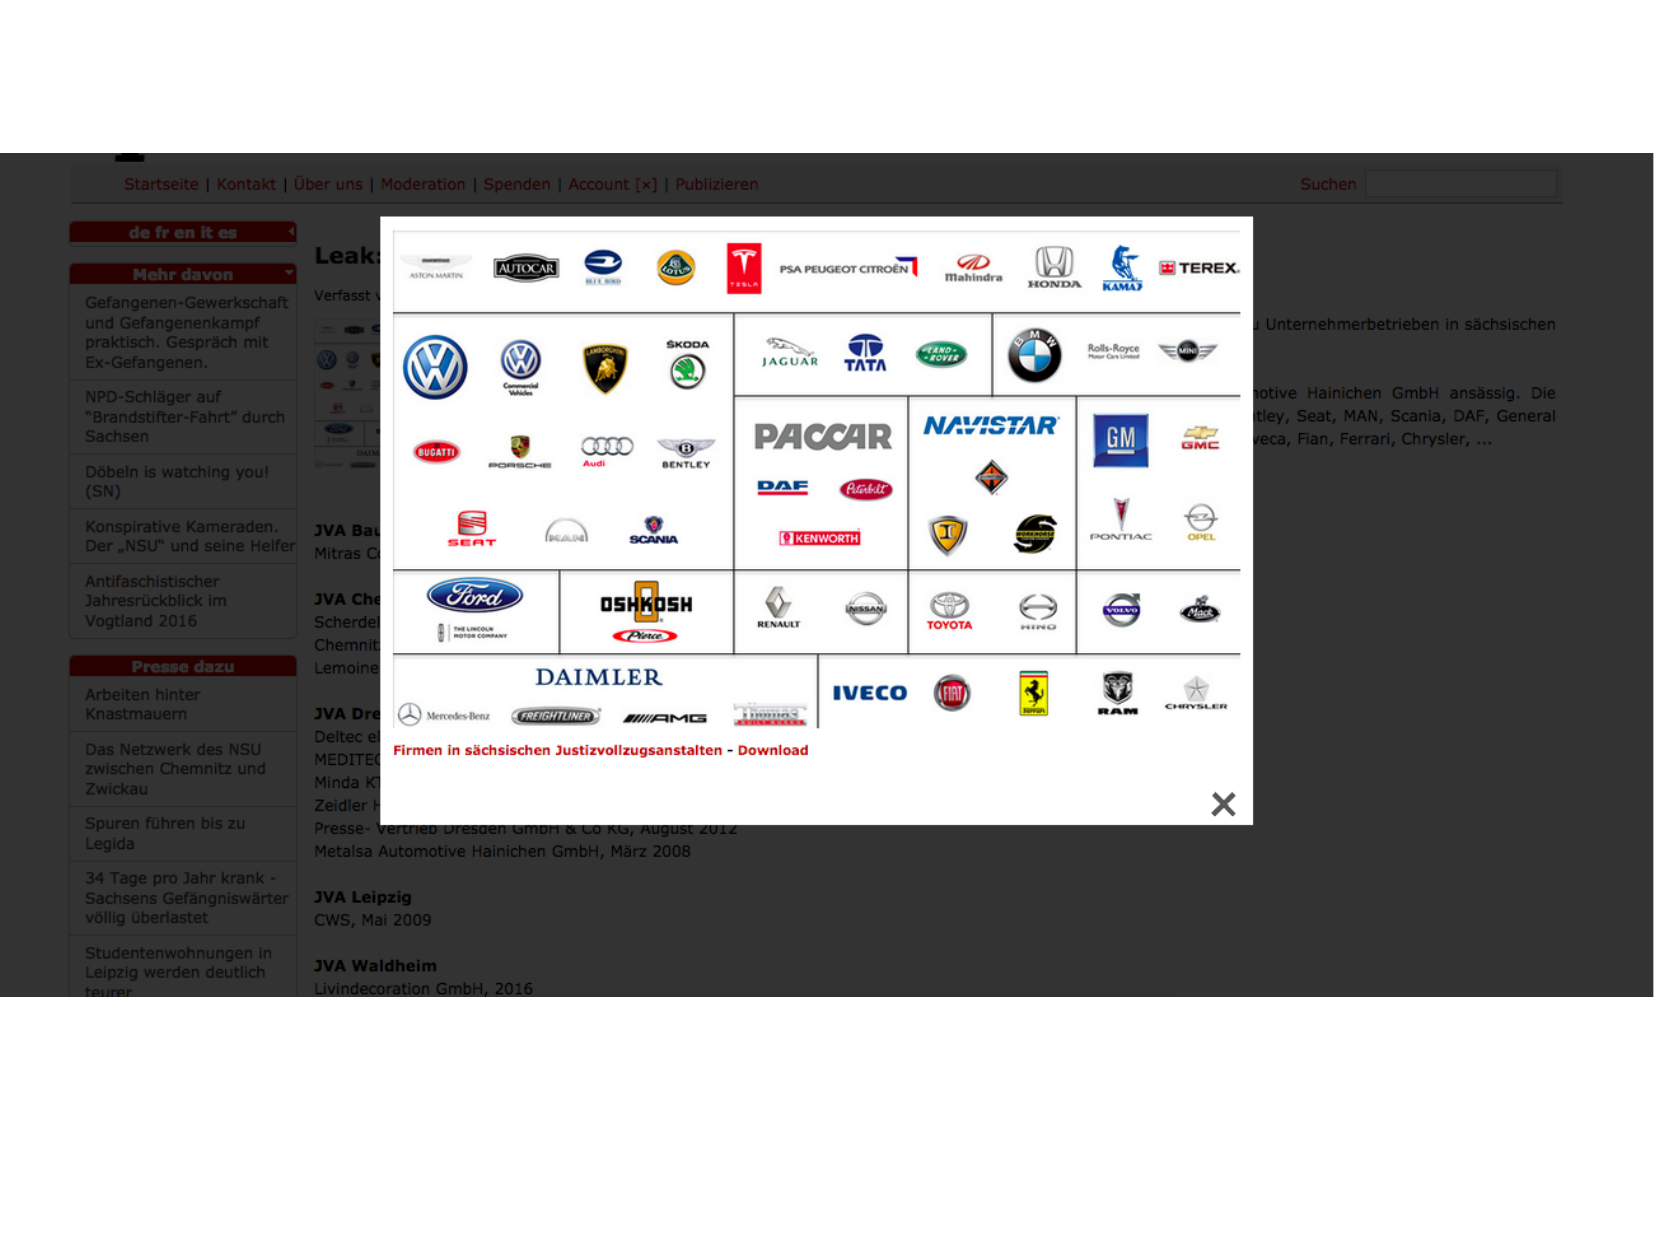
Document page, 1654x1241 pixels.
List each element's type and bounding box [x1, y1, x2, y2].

picture [0, 153, 1654, 997]
